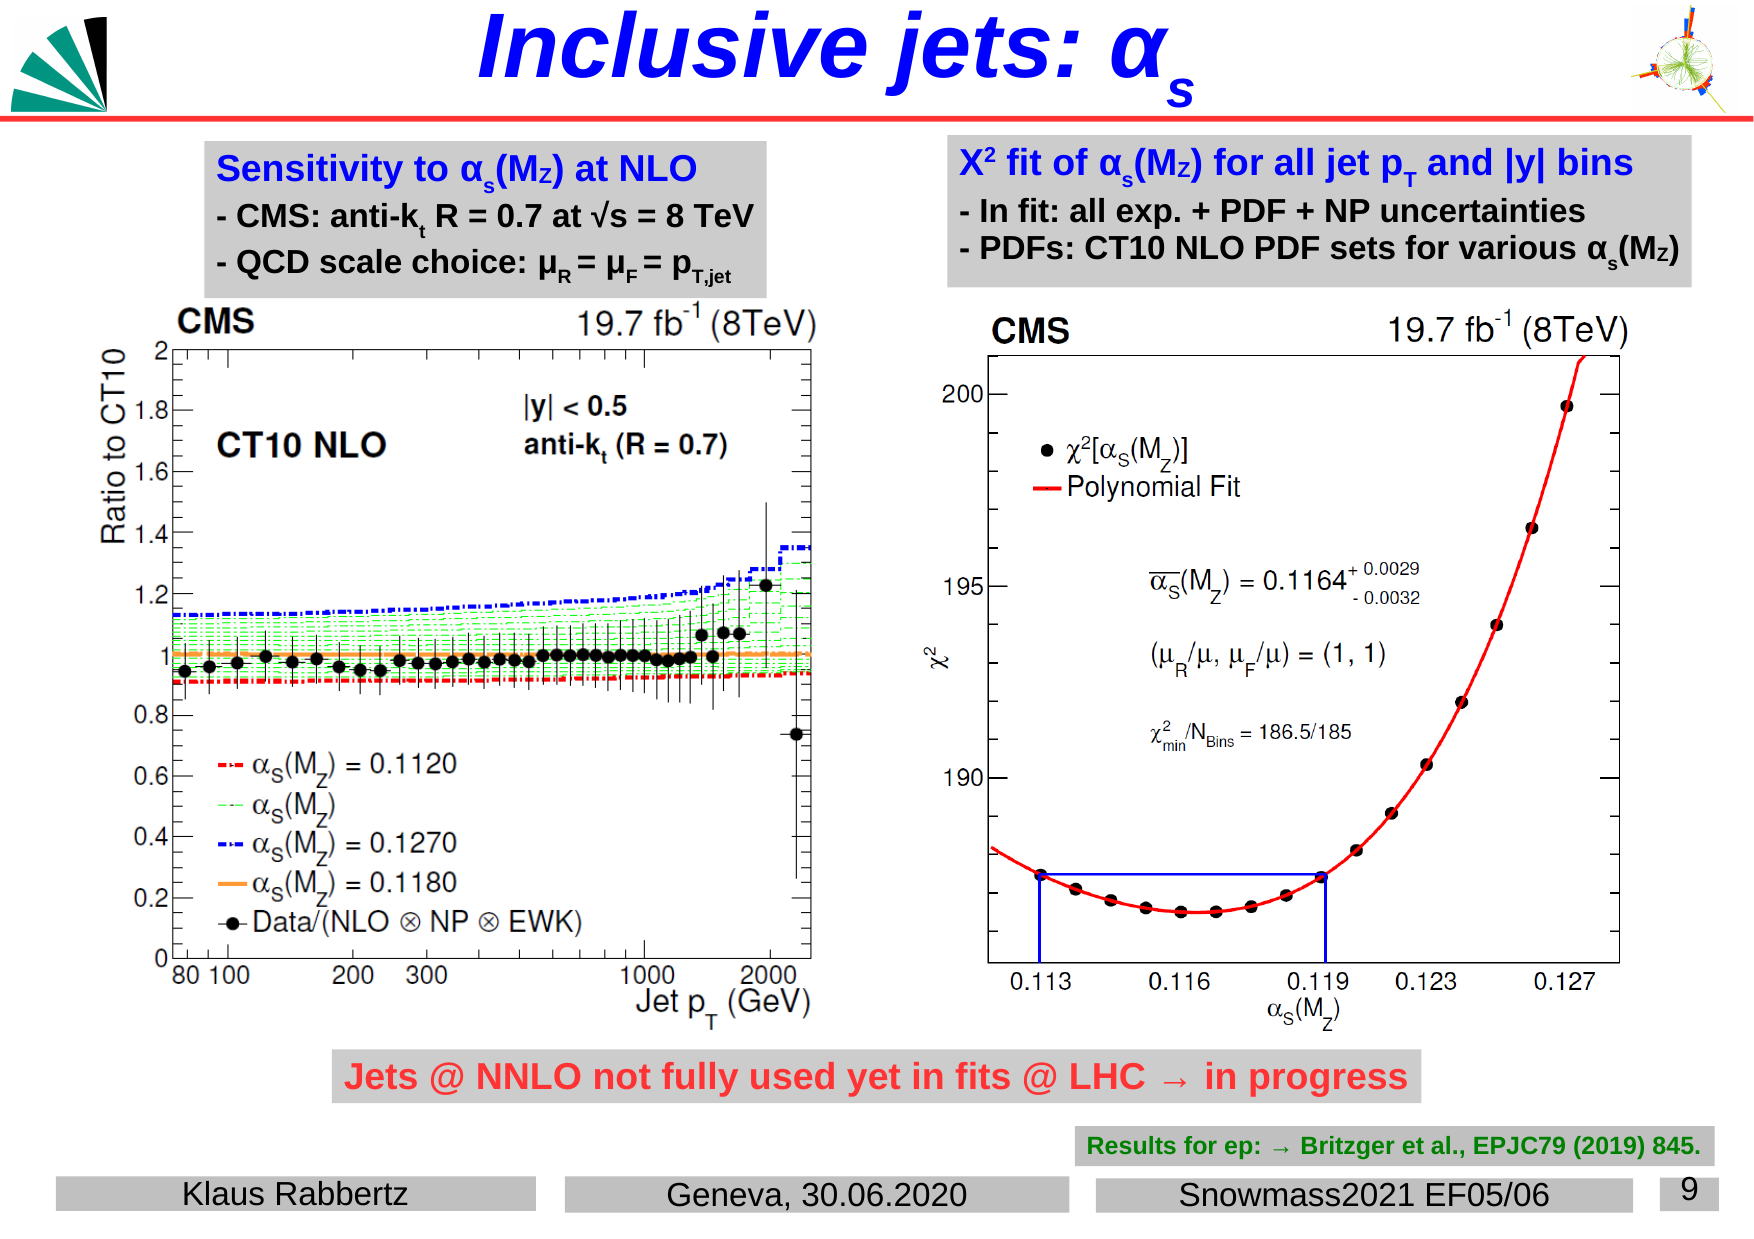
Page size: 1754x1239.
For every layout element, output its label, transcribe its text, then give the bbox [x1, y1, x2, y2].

title Inclusive jets: αs [129, 0, 1545, 119]
text_box Sensitivity to αs(MZ) at NLO - CMS: anti-kt R = 0.7 at √s = 8 TeV - QCD scale choice: μR = μF = pT,jet [204, 141, 767, 299]
text_box Jets @ NNLO not fully used yet in fits @ LHC → in progress [331, 1049, 1422, 1104]
text_box Results for ep: → Britzger et al., EPJC79 (2019) 845. [1074, 1126, 1715, 1167]
picture [1631, 5, 1739, 113]
picture [89, 297, 825, 1033]
picture [11, 17, 107, 113]
picture [922, 308, 1633, 1036]
text_box Χ2 fit of αs(MZ) for all jet pT and |y| bins - In fit: all exp. + PDF + NP uncertainties - PDFs: CT10 NLO PDF sets for various αs(MZ) [947, 135, 1692, 288]
